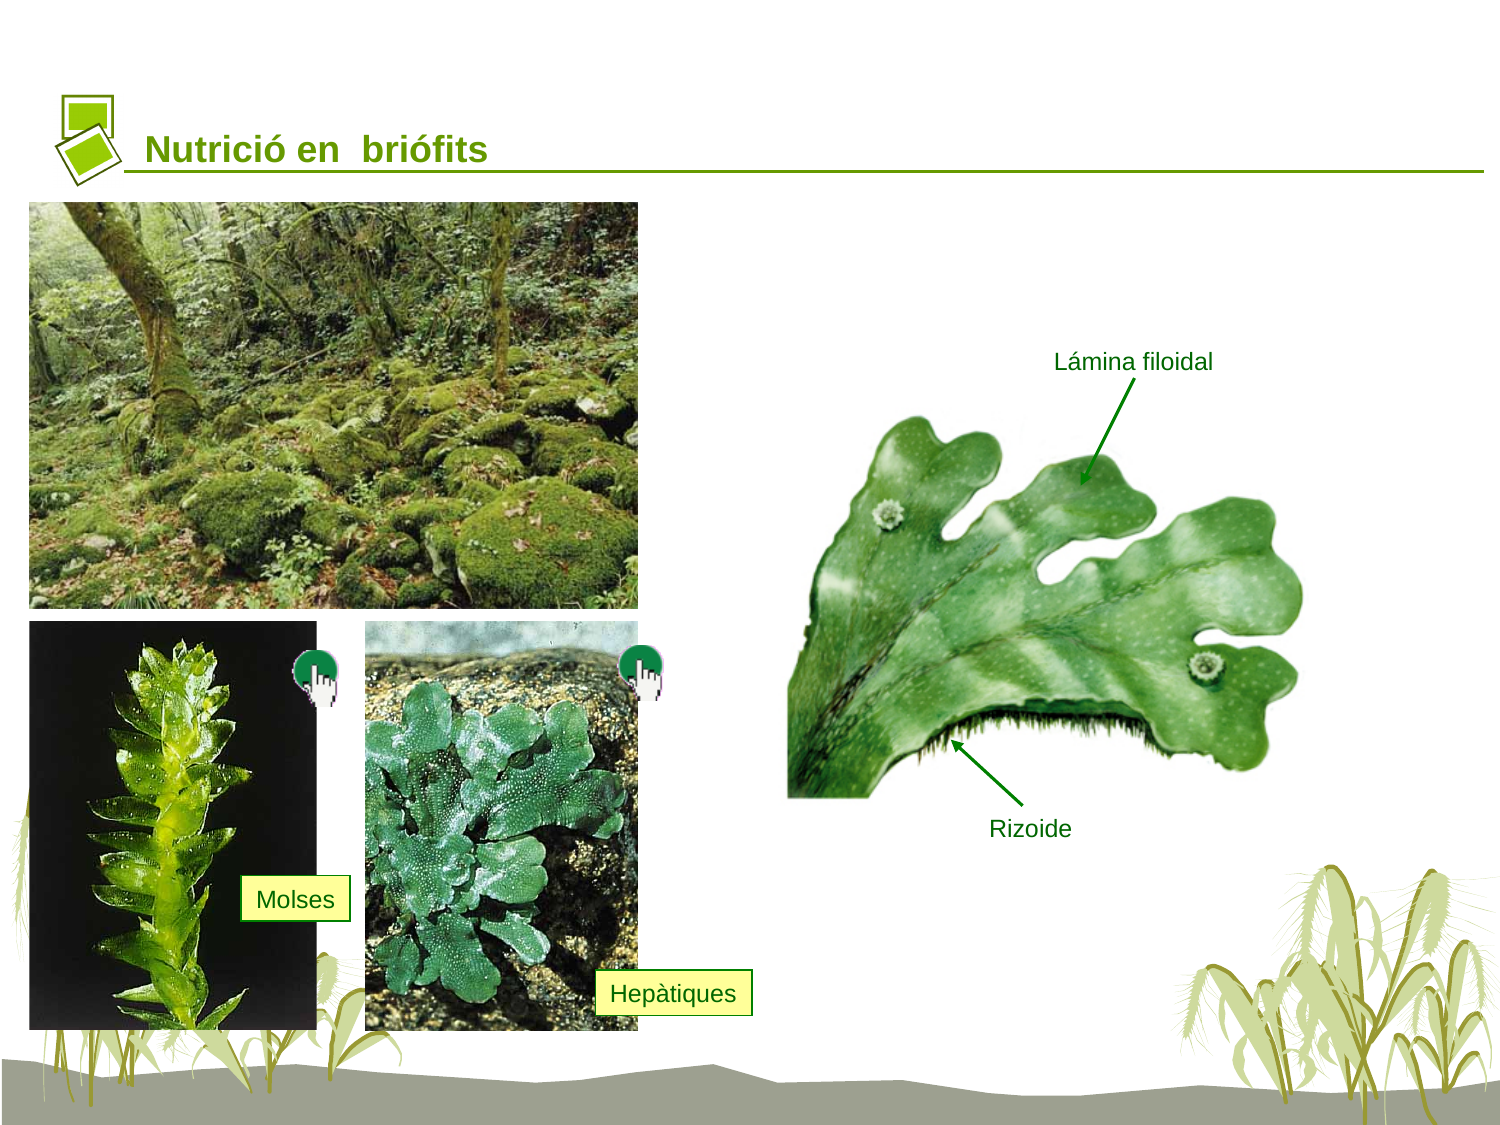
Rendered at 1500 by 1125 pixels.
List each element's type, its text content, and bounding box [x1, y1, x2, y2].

picture [29, 202, 638, 609]
text_box Nutrició en briófits [129, 117, 981, 178]
picture [365, 621, 670, 1031]
picture [53, 93, 124, 188]
text_box Hepàtiques [595, 970, 753, 1016]
text_box Molses [241, 875, 351, 921]
text_box Rizoide [974, 804, 1088, 851]
picture [29, 621, 345, 1030]
text_box Lámina filoidal [1038, 338, 1229, 384]
picture [744, 326, 1364, 843]
